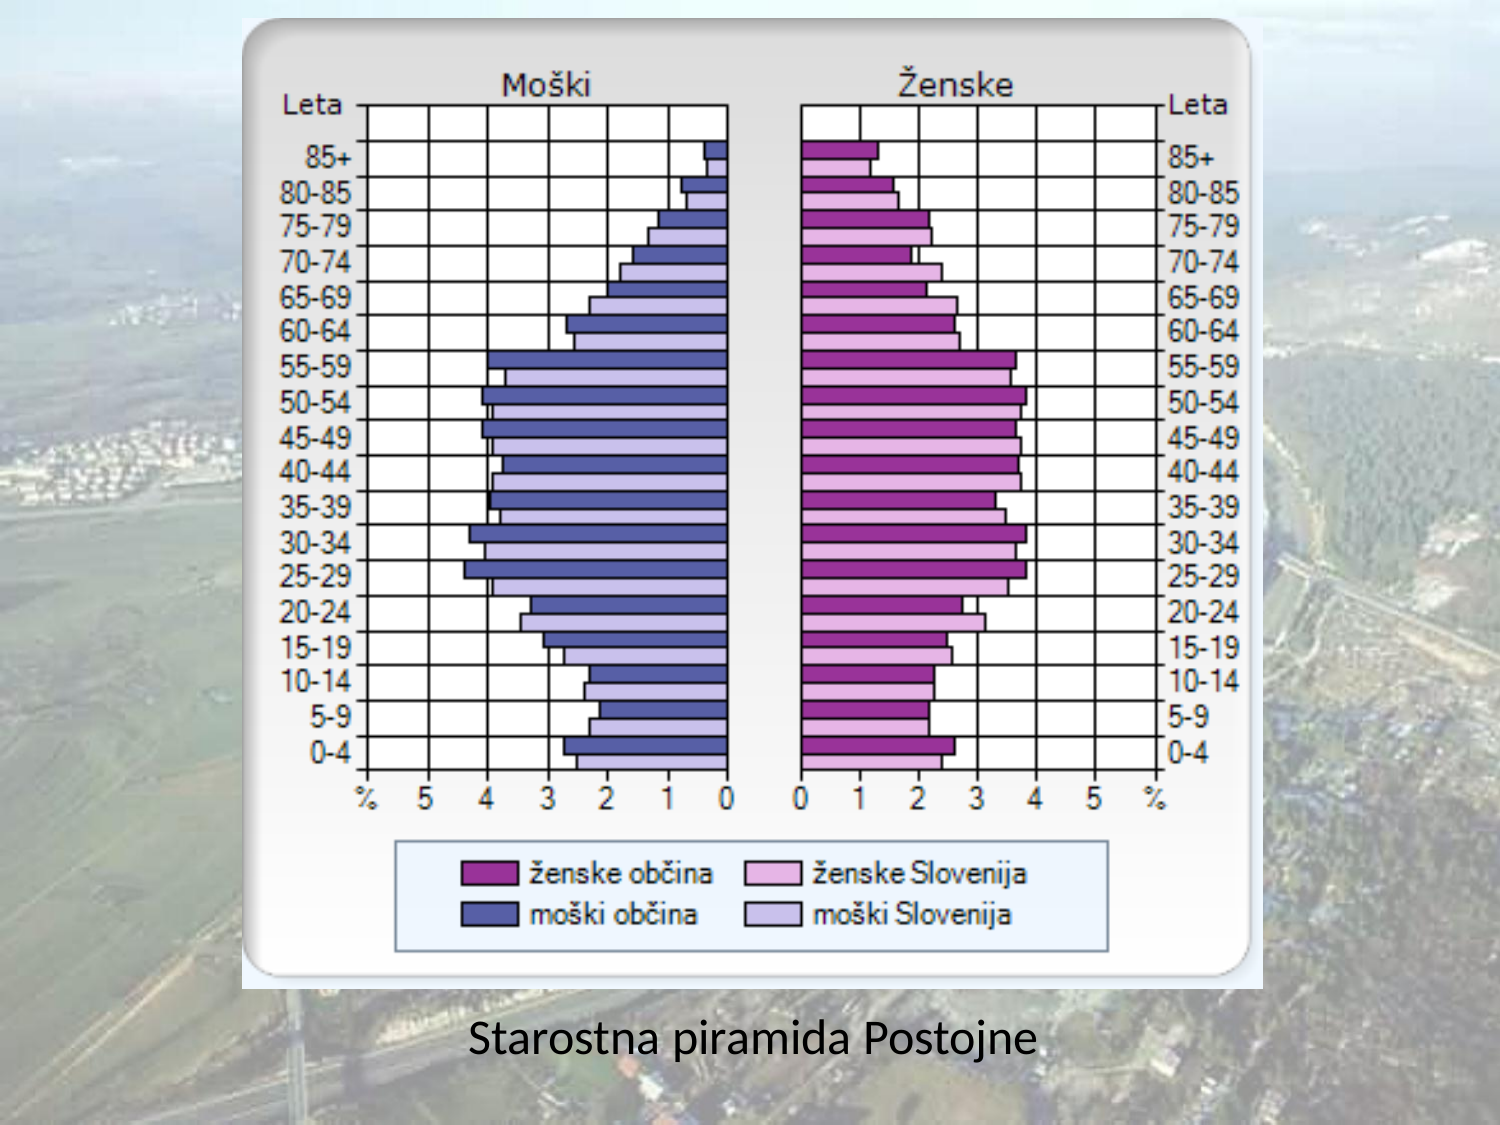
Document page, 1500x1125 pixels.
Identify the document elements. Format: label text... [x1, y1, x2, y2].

text_box Starostna piramida Postojne [243, 997, 1264, 1072]
picture [0, 0, 1500, 1125]
